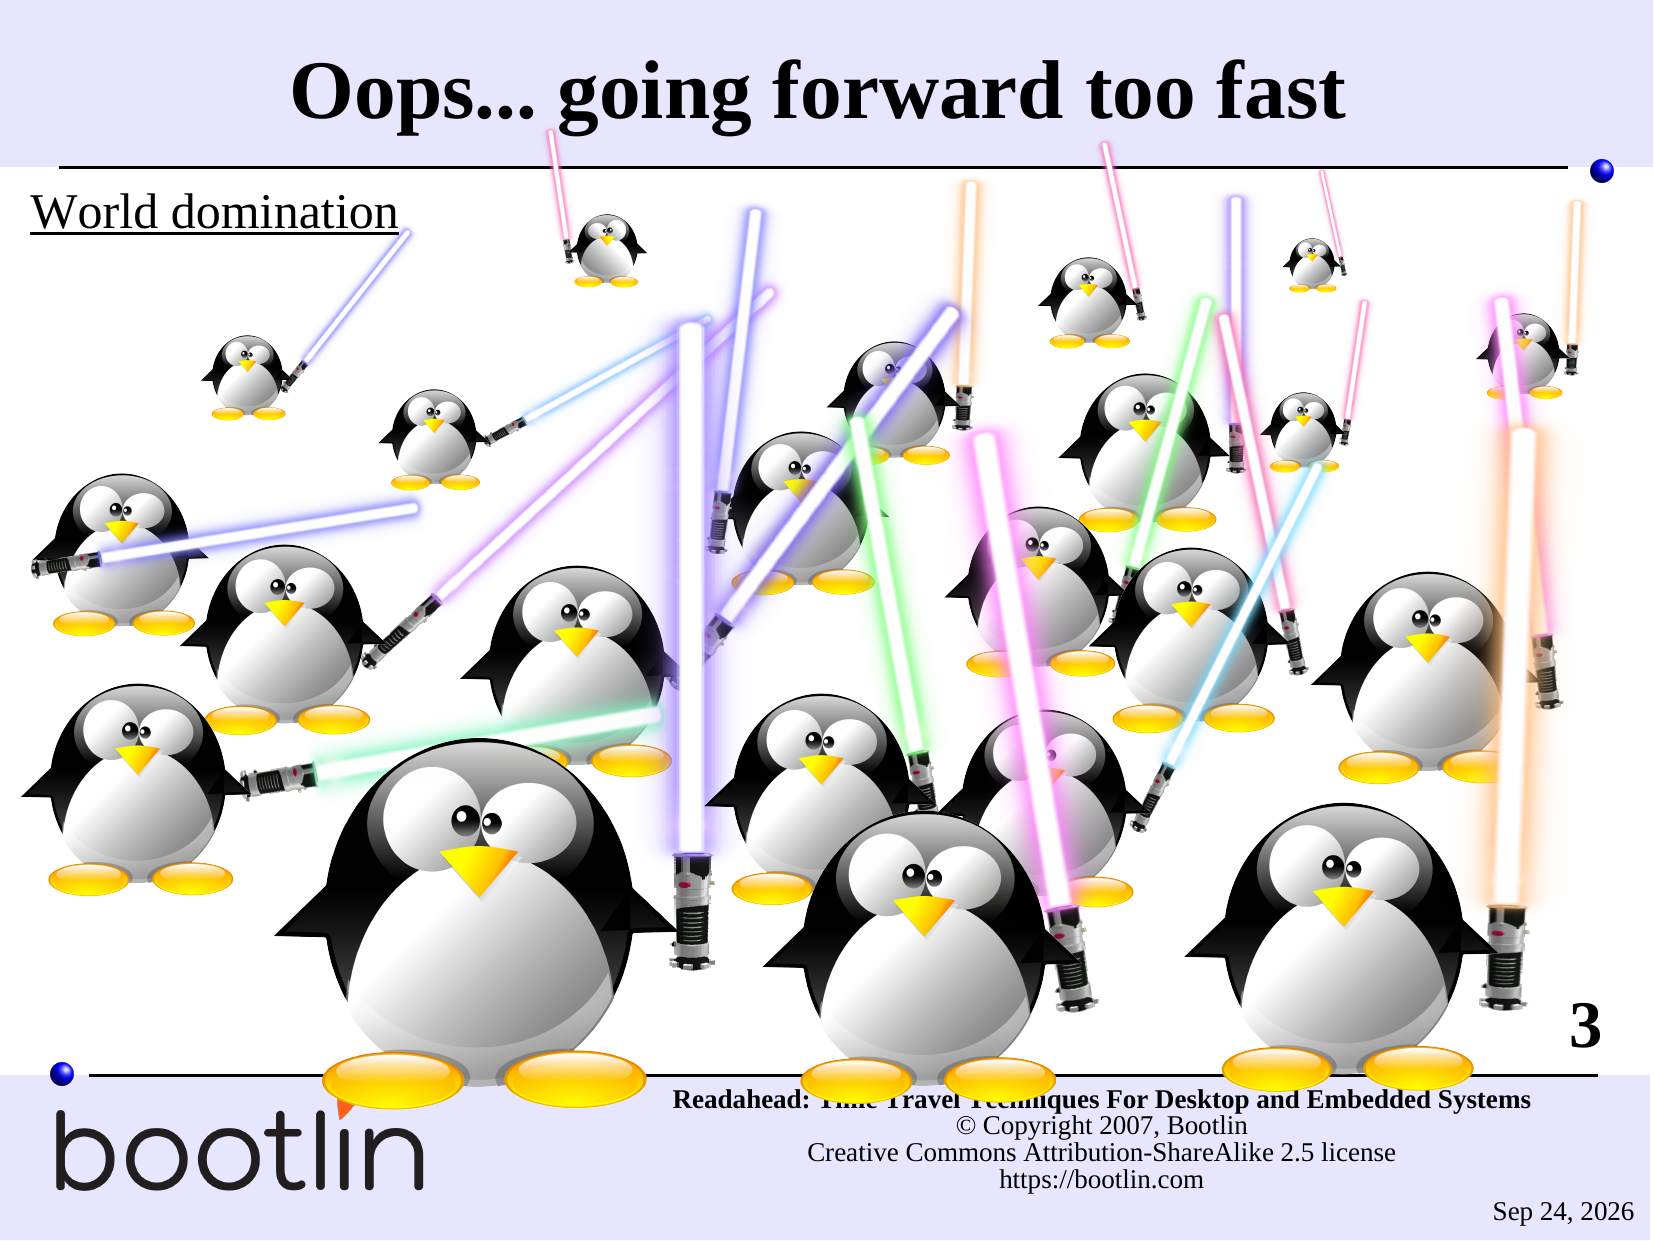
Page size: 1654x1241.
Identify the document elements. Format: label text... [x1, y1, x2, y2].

picture [0, 130, 1654, 1230]
title Oops... going forward too fast [33, 29, 1604, 153]
text_box World domination [30, 184, 400, 254]
picture [523, 121, 649, 288]
picture [199, 214, 438, 421]
